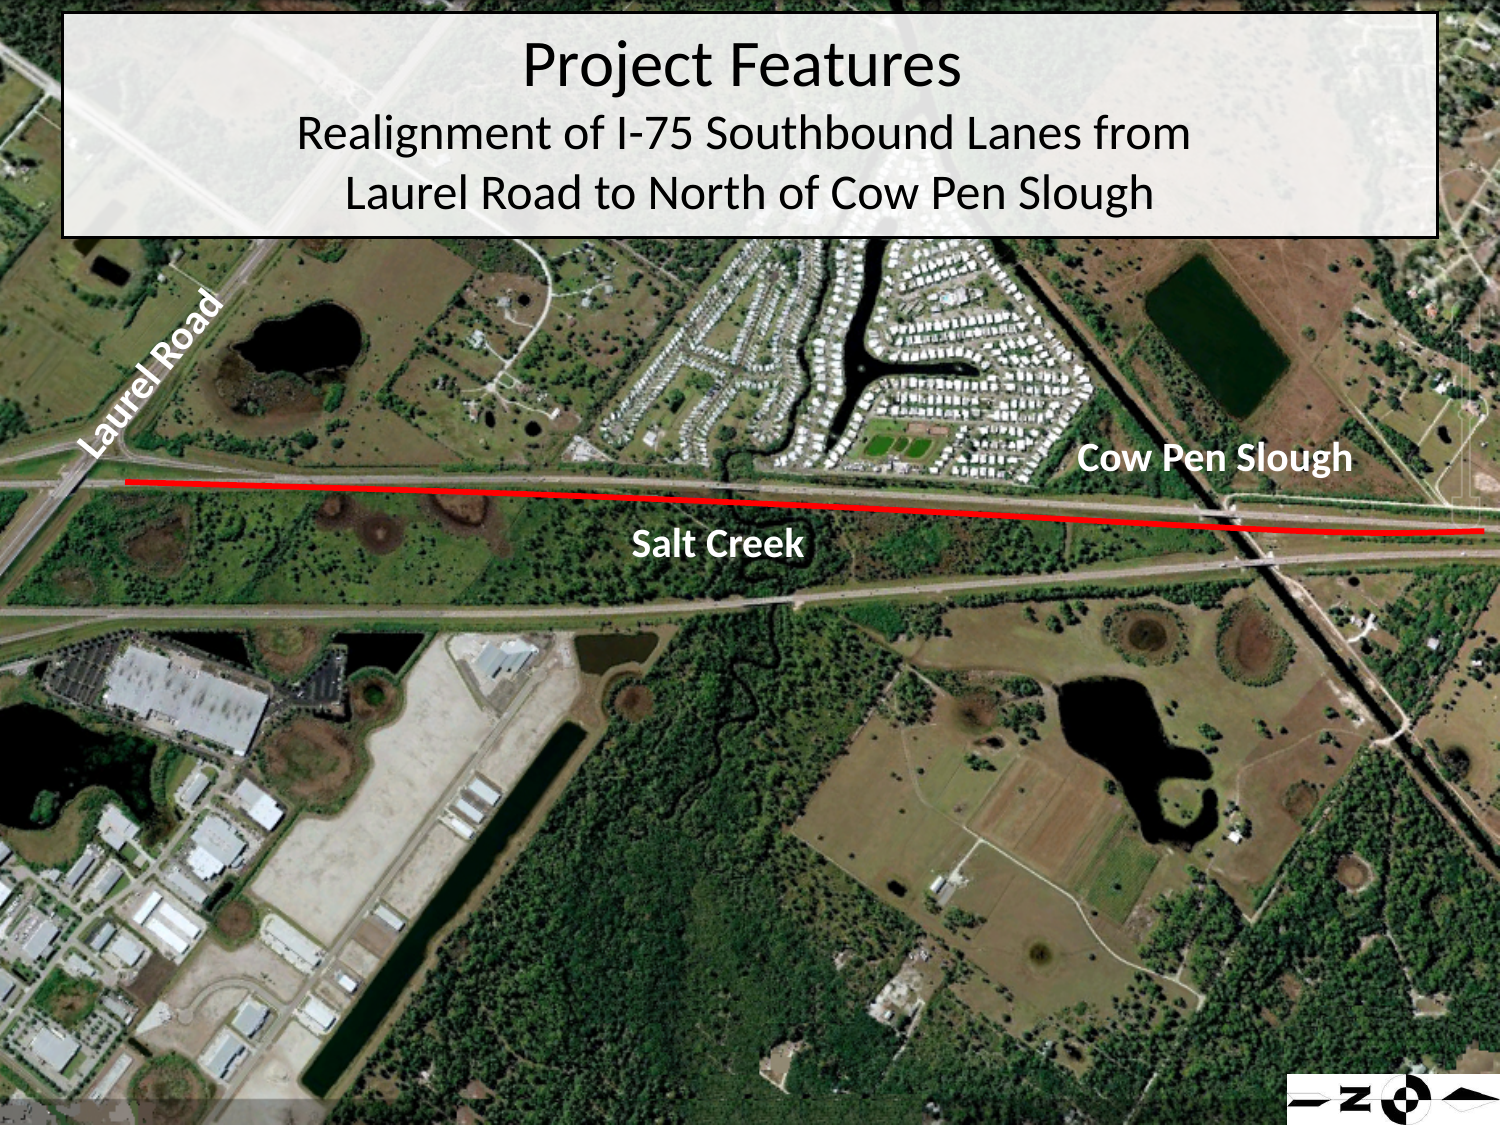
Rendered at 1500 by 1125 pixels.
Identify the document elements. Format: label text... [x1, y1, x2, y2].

text_box Laurel Road [25, 238, 266, 513]
title Project Features Realignment of I-75 Southbound Lanes from Laurel Road to North of Cow Pen Slough [62, 12, 1438, 238]
picture [0, 0, 1500, 1125]
text_box Cow Pen Slough [1062, 421, 1500, 487]
text_box Salt Creek [562, 499, 863, 575]
text_box Salt Creek [746, 499, 863, 505]
